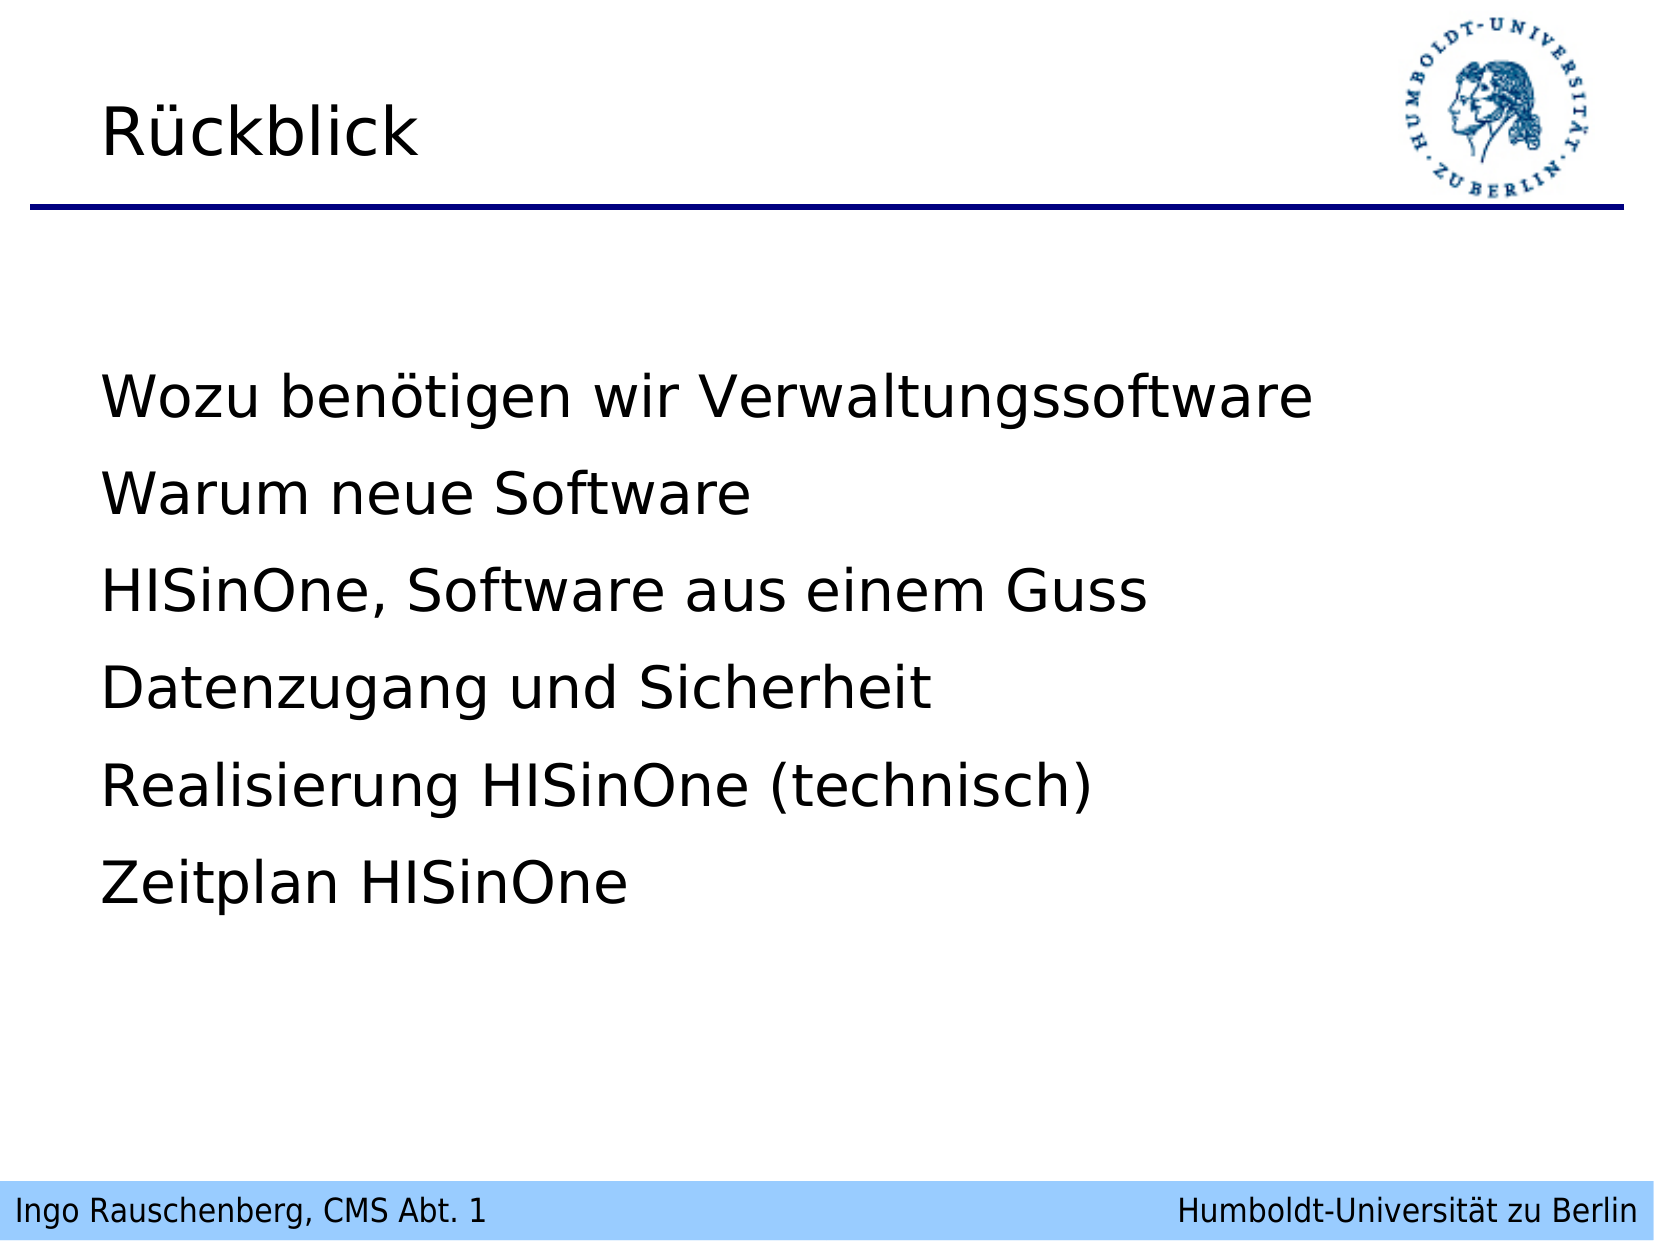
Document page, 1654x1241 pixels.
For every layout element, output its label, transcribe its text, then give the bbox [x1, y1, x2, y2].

text_box Humboldt-Universität zu Berlin [826, 1181, 1654, 1241]
list Wozu benötigen wir Verwaltungssoftware Warum neue Software HISinOne, Software aus einem Guss Datenzugang und Sicherheit Realisierung HISinOne (technisch) Zeitplan HISinOne [82, 265, 1571, 1094]
text_box Ingo Rauschenberg, CMS Abt. 1 [0, 1181, 826, 1241]
title Rückblick [82, 56, 1388, 207]
picture [1398, 10, 1595, 204]
